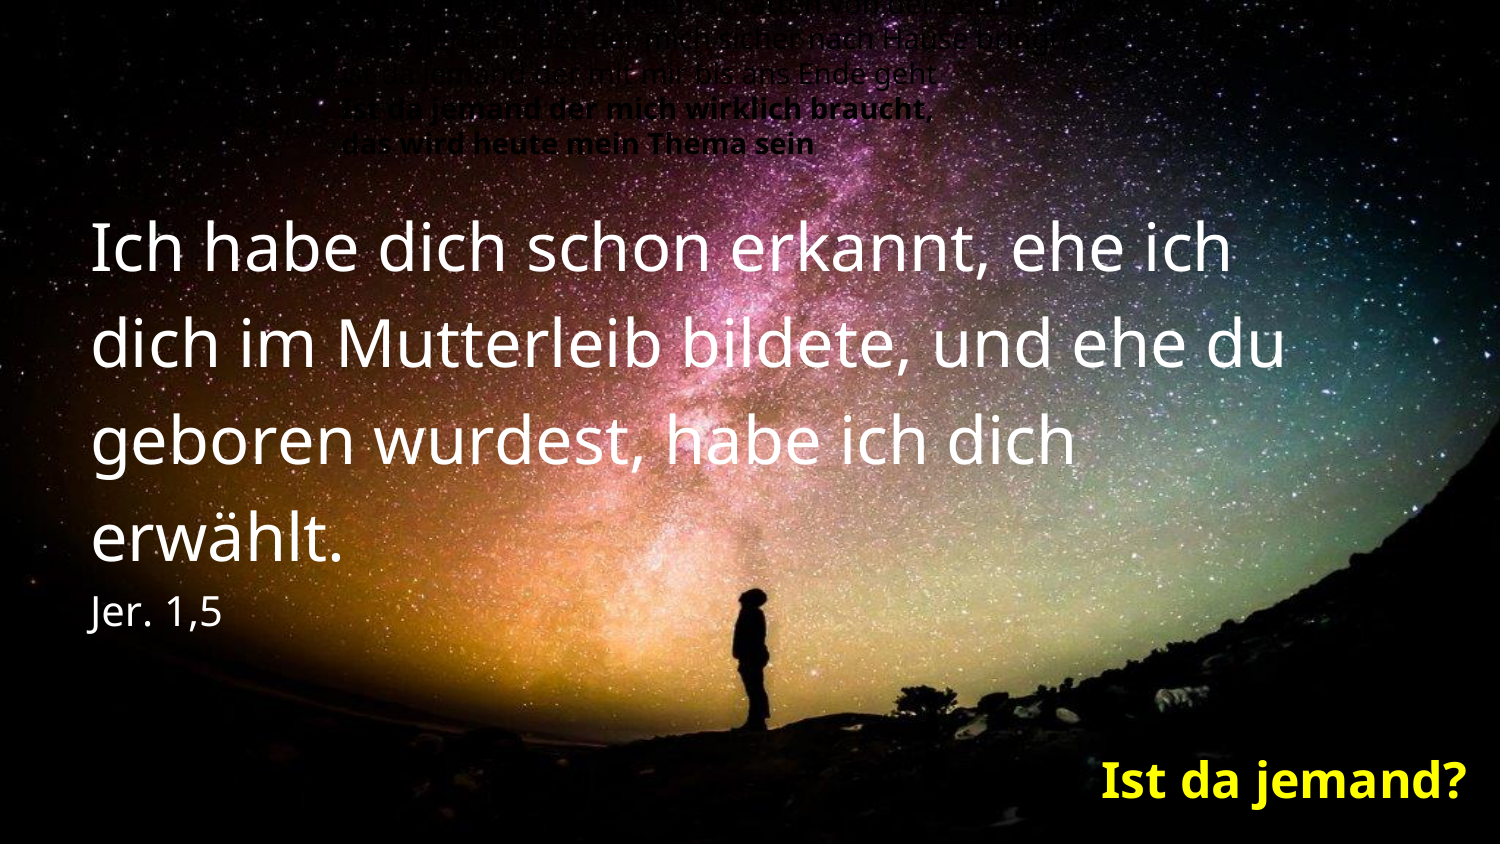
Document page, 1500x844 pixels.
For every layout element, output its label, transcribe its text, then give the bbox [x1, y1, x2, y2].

picture [0, 0, 1500, 844]
text_box Wir wollen heute diese Lebensfragen gemeinsam angehen Ist da jemand der mein Herz versteht? ist da jemand der mir den Schatten von der Seele nimmt? Ist da jemand der der mich sicher nach Hause bringt? ist da jemand der mit mir bis ans Ende geht Ist da jemand der mich wirklich braucht, das wird heute mein Thema sein [326, 0, 1174, 168]
text_box Ist da jemand? [1021, 740, 1483, 817]
list Ich habe dich schon erkannt, ehe ich dich im Mutterleib bildete, und ehe du geboren wurdest, habe ich dich erwählt. Jer. 1,5 [75, 196, 1426, 754]
